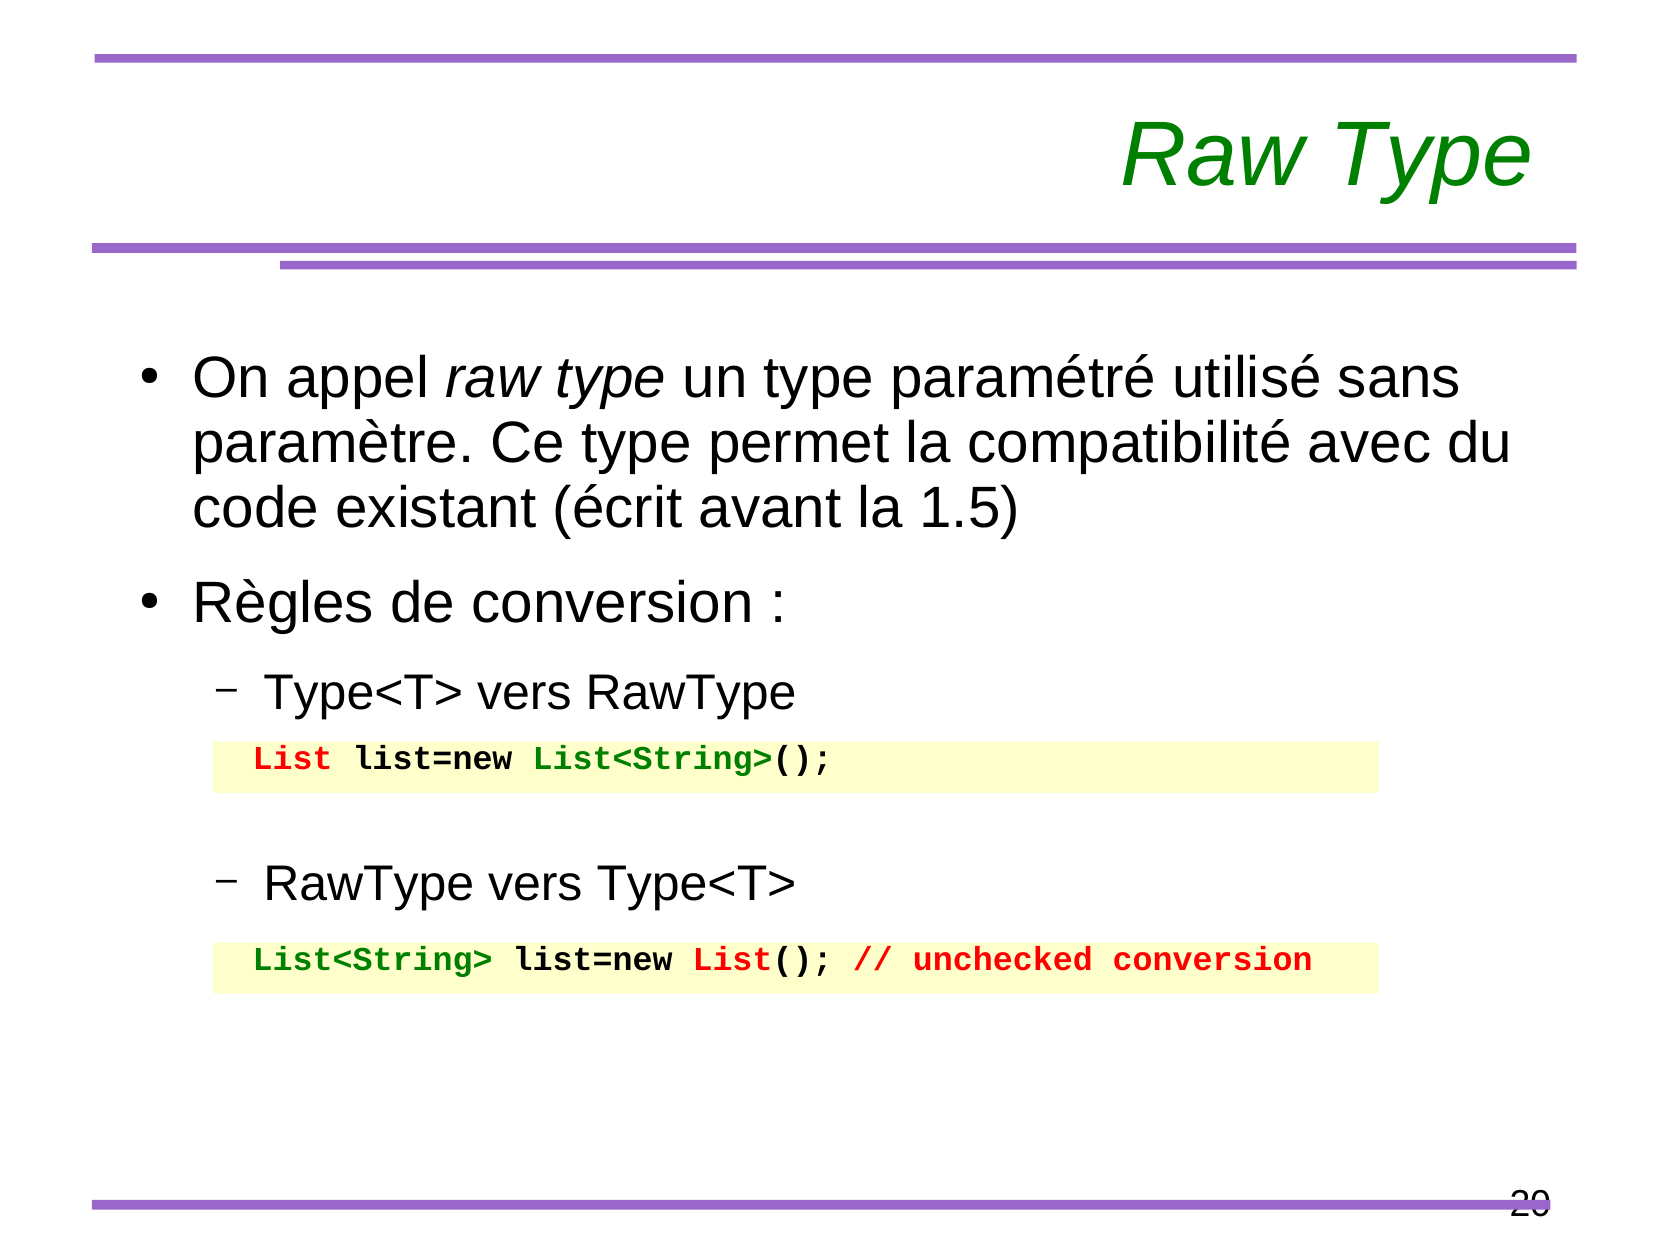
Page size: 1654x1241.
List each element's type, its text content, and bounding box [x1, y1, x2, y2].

text_box List<String> list=new List(); // unchecked conversion [212, 942, 1379, 994]
list On appel raw type un type paramétré utilisé sans paramètre. Ce type permet la compatibilité avec du code existant (écrit avant la 1.5) Règles de conversion : Type<T> vers RawType RawType vers Type<T> [121, 344, 1534, 967]
title Raw Type [121, 49, 1534, 257]
text_box List list=new List<String>(); [212, 741, 1379, 793]
